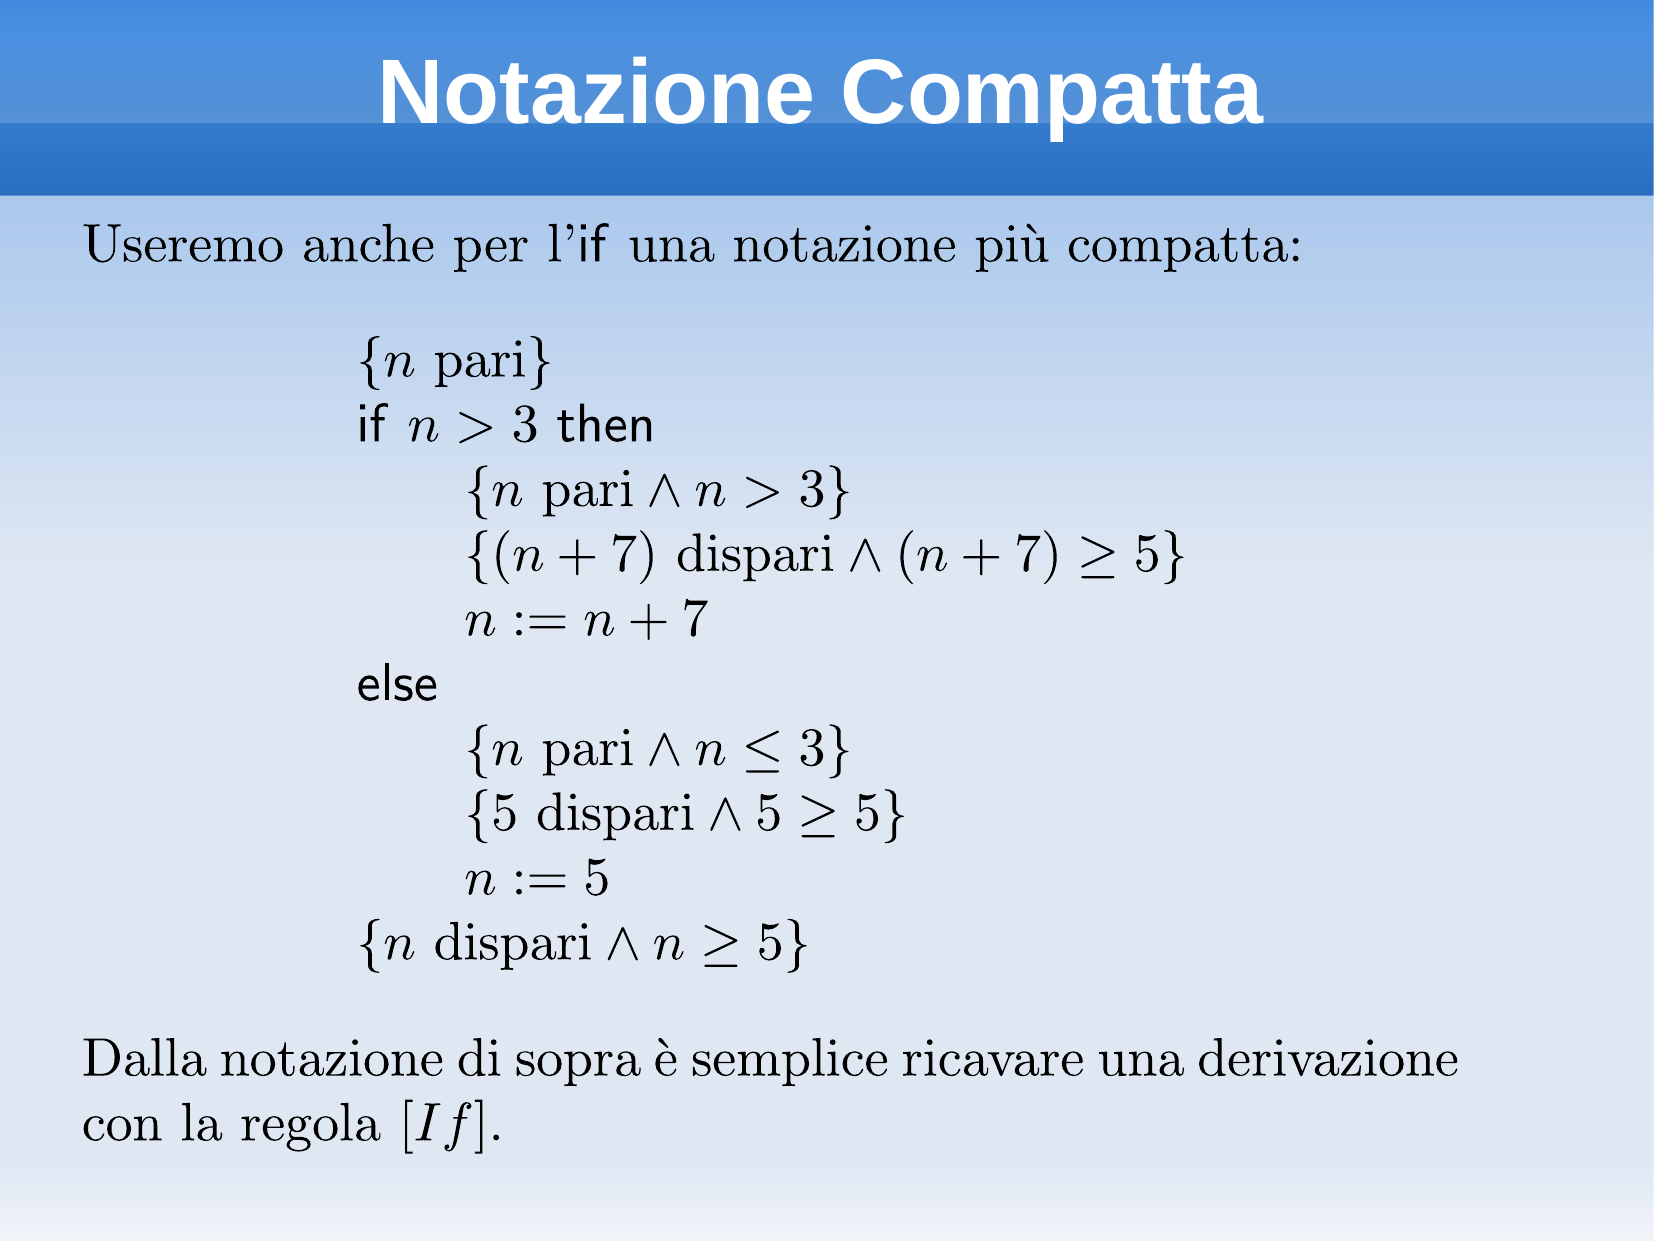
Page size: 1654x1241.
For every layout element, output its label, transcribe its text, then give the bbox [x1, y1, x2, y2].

text_box [81, 223, 1459, 1154]
picture [0, 0, 1654, 1241]
title Notazione Compatta [76, 0, 1565, 196]
